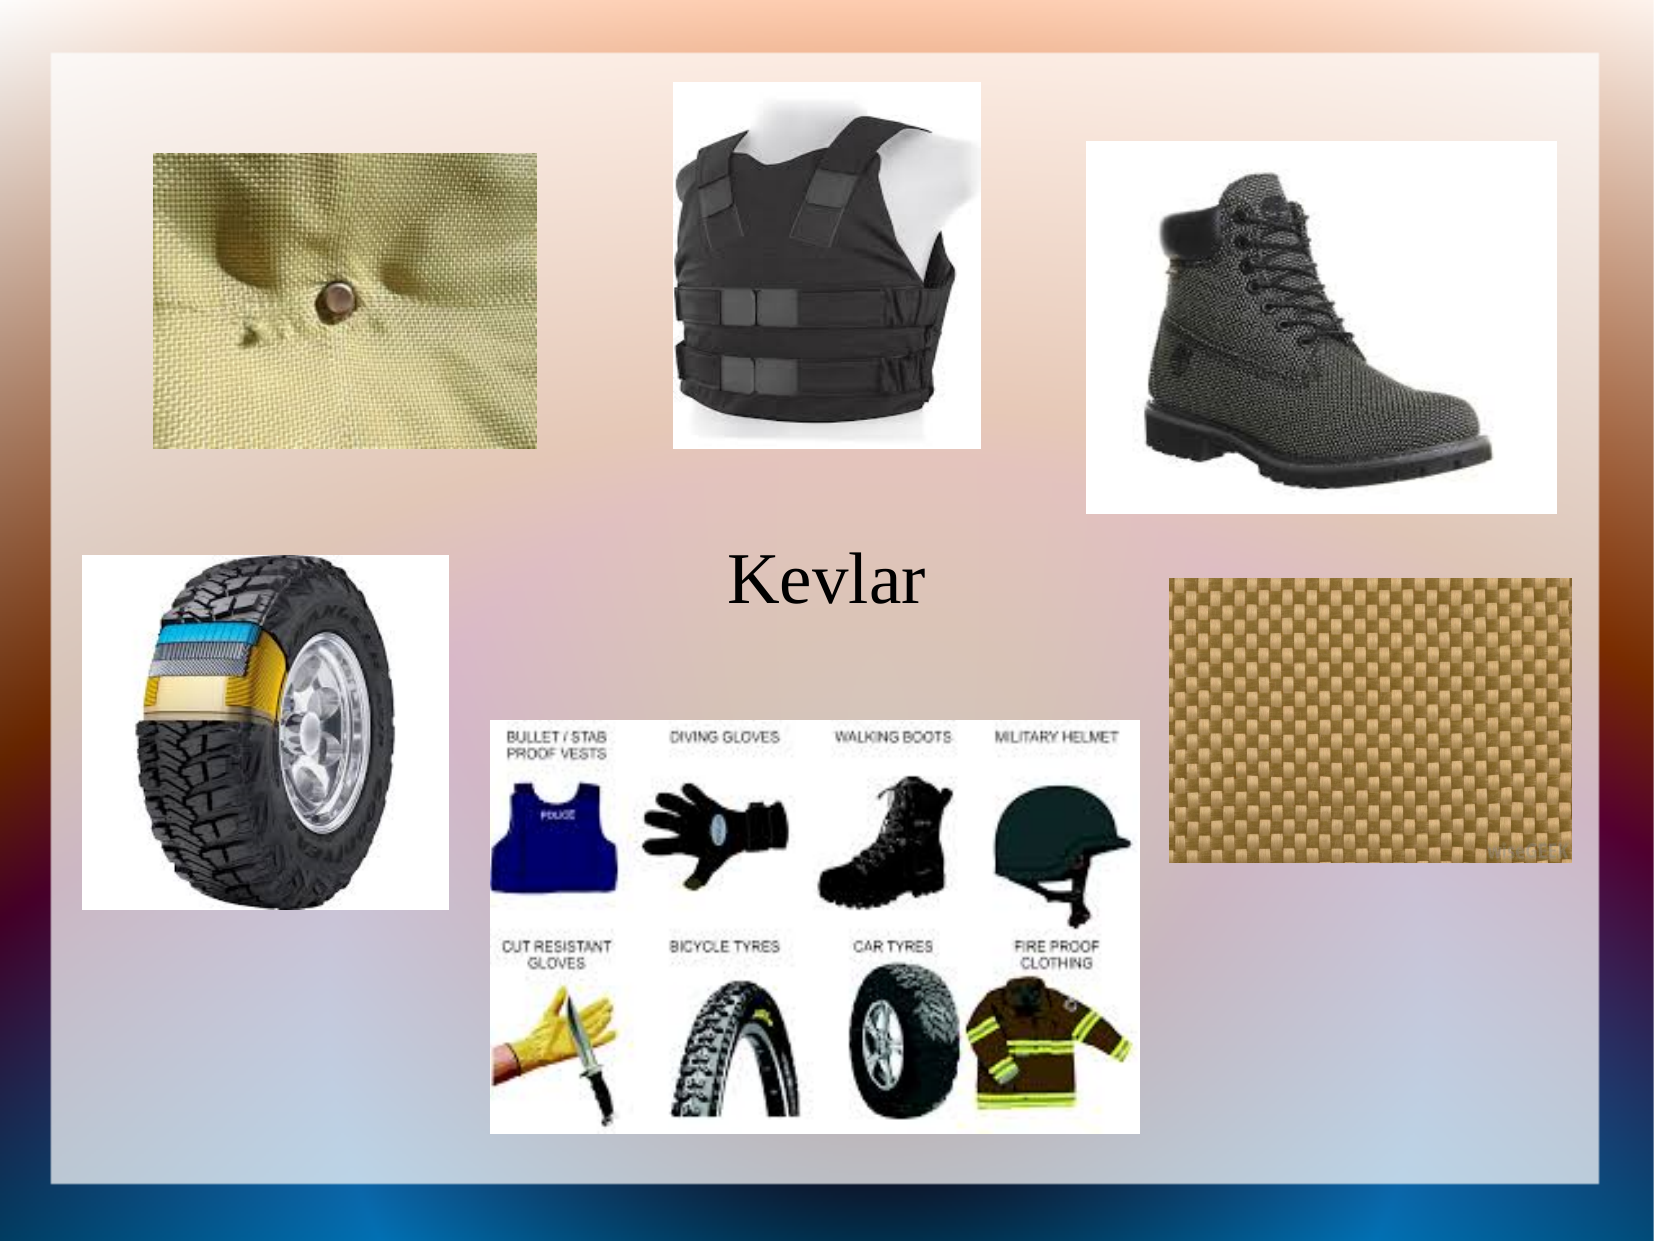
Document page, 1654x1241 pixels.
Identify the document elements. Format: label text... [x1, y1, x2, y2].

subtitle Kevlar [82, 49, 1571, 1109]
picture [0, 0, 1654, 1241]
